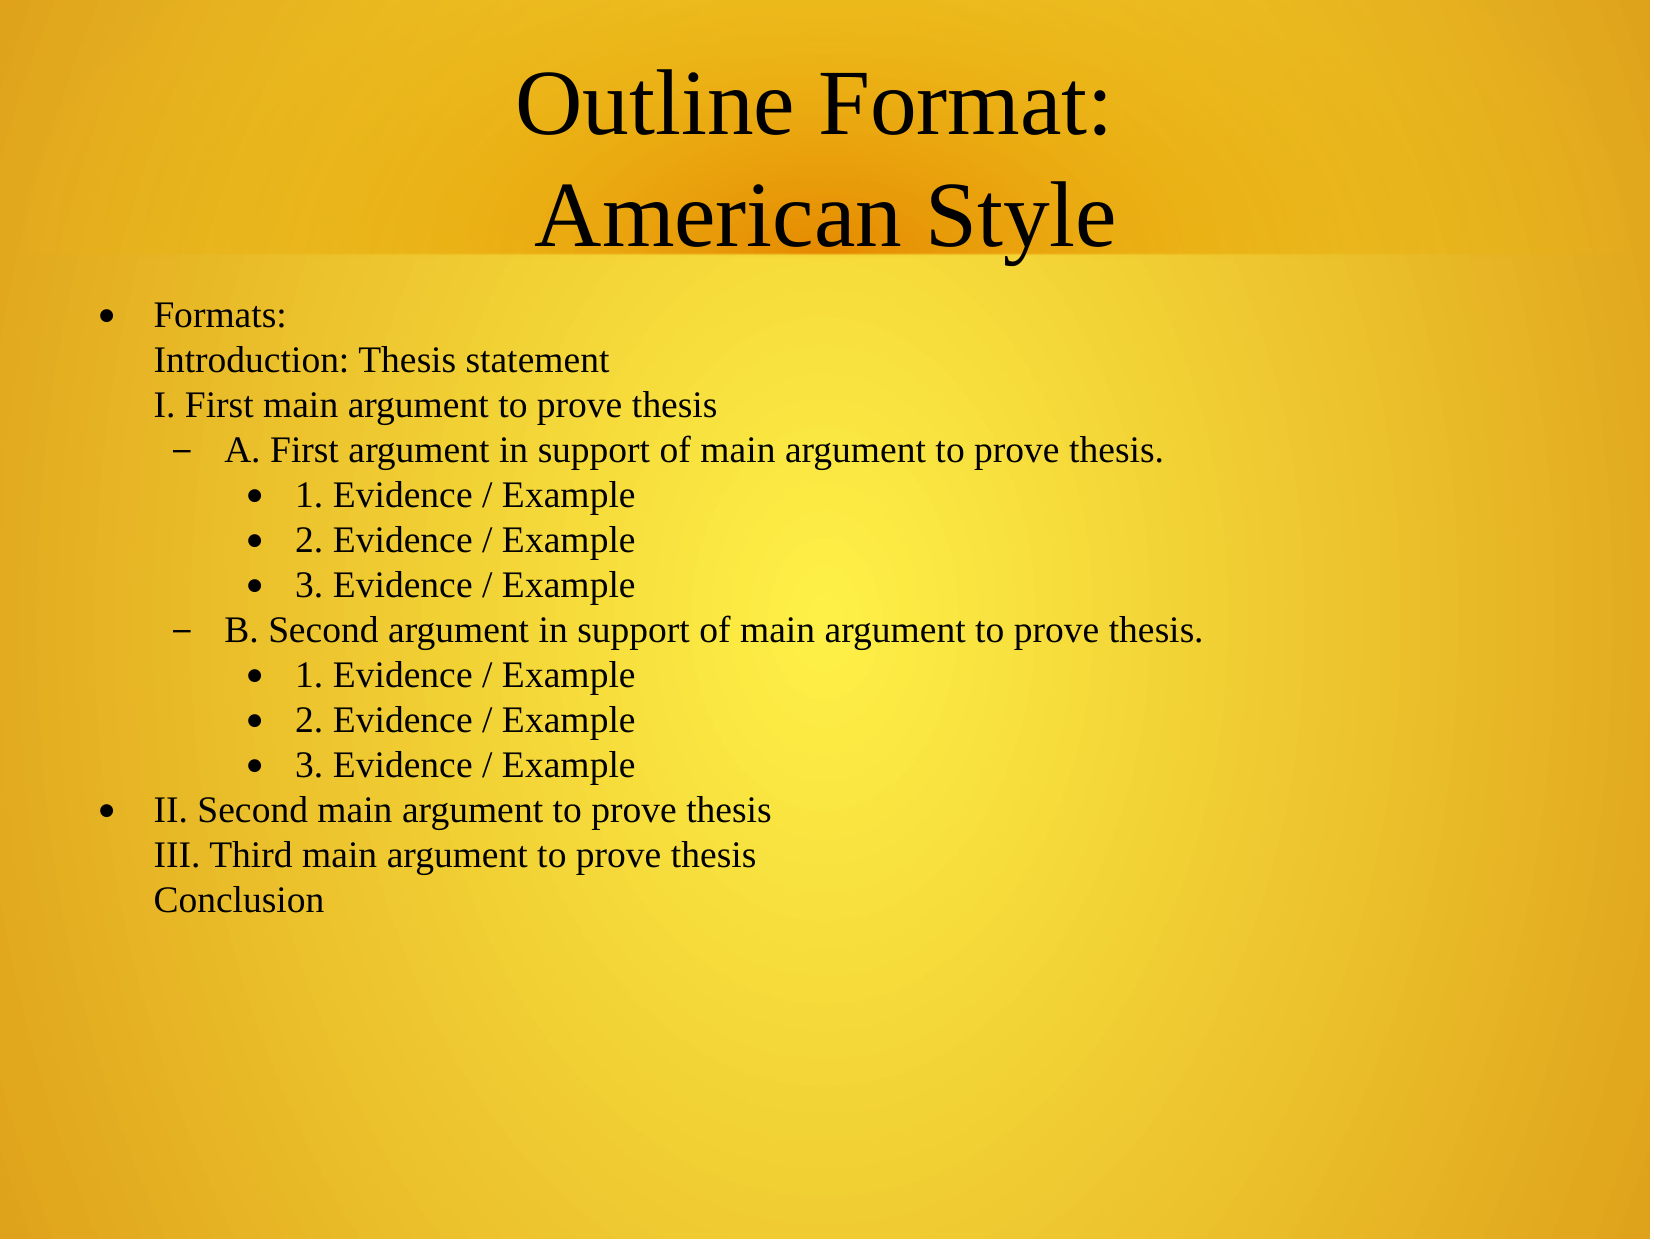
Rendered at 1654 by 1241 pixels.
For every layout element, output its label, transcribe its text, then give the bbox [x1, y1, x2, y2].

picture [0, 0, 1650, 1239]
text_box Outline Format: American Style [82, 43, 1571, 263]
text_box Formats: Introduction: Thesis statement I. First main argument to prove thesis A. First argument in support of main argument to prove thesis. 1. Evidence / Example 2. Evidence / Example 3. Evidence / Example B. Second argument in support of main argument to prove thesis. 1. Evidence / Example 2. Evidence / Example 3. Evidence / Example II. Second main argument to prove thesis III. Third main argument to prove thesis Conclusion [82, 290, 1571, 1010]
